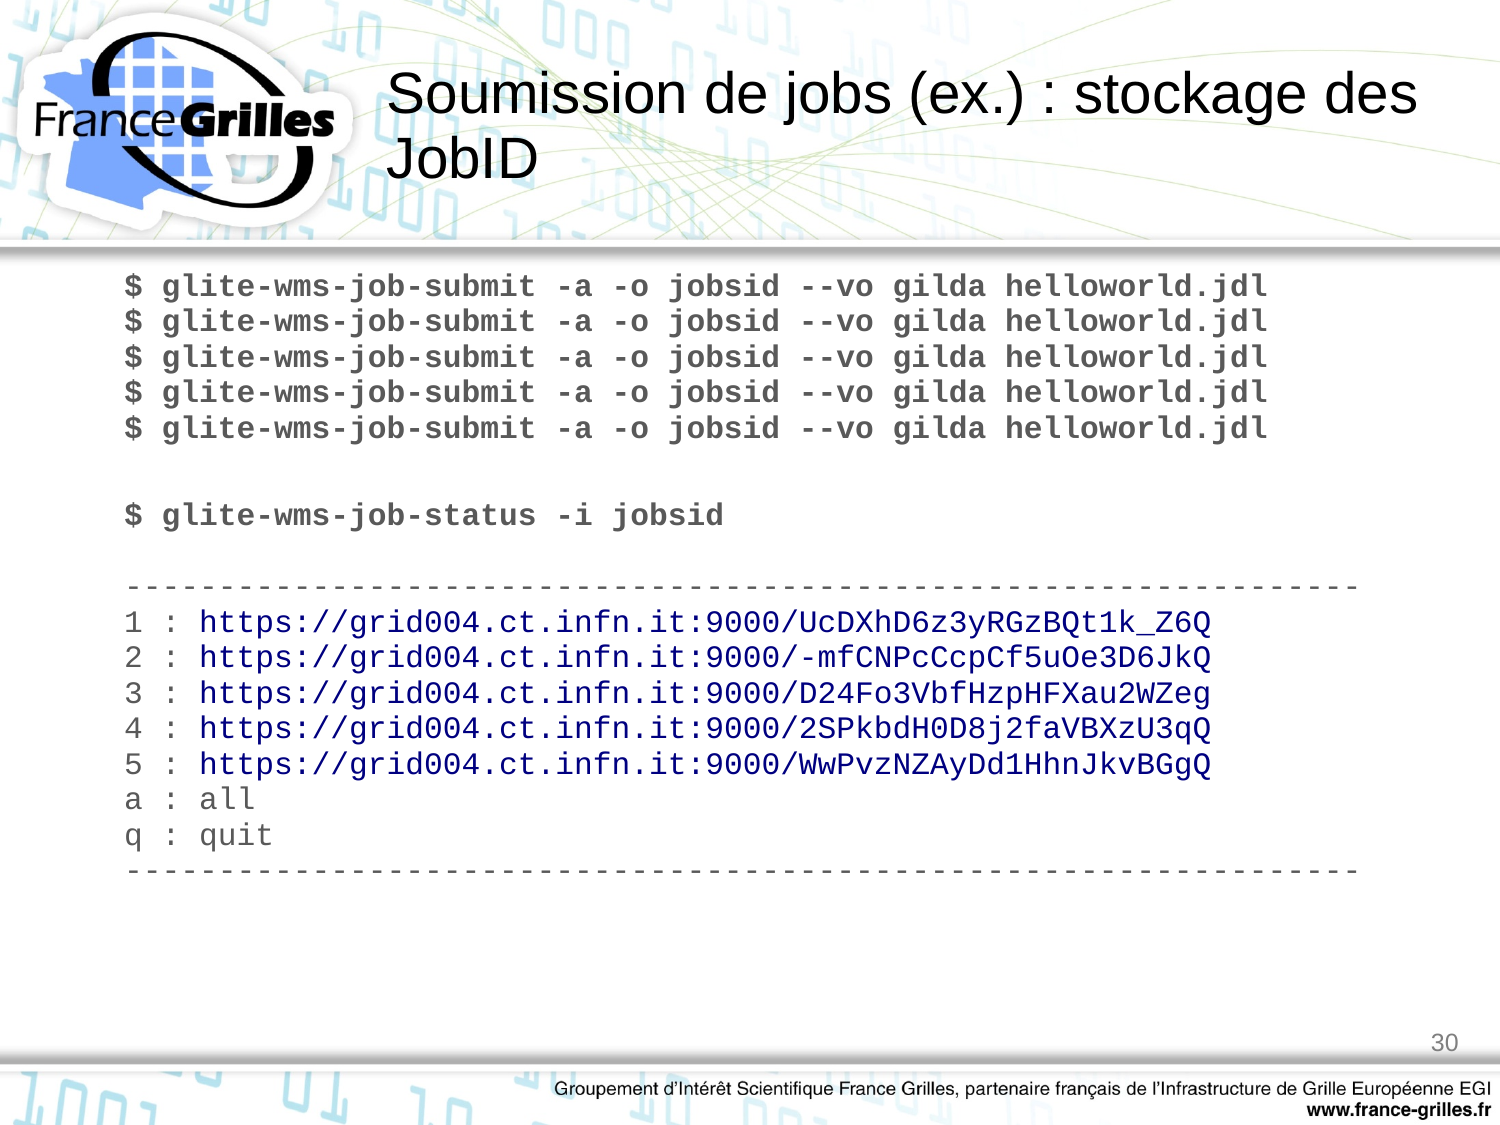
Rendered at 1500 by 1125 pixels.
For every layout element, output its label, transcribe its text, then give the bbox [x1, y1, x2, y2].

title Soumission de jobs (ex.) : stockage des JobID [372, 7, 1459, 244]
list $ glite-wms-job-submit -a -o jobsid --vo gilda helloworld.jdl $ glite-wms-job-submit -a -o jobsid --vo gilda helloworld.jdl $ glite-wms-job-submit -a -o jobsid --vo gilda helloworld.jdl $ glite-wms-job-submit -a -o jobsid --vo gilda helloworld.jdl $ glite-wms-job-submit -a -o jobsid --vo gilda helloworld.jdl $ glite-wms-job-status -i jobsid ------------------------------------------------------------------ 1 : https://grid004.ct.infn.it:9000/UcDXhD6z3yRGzBQt1k_Z6Q 2 : https://grid004.ct.infn.it:9000/-mfCNPcCcpCf5uOe3D6JkQ 3 : https://grid004.ct.infn.it:9000/D24Fo3VbfHzpHFXau2WZeg 4 : https://grid004.ct.infn.it:9000/2SPkbdH0D8j2faVBXzU3qQ 5 : https://grid004.ct.infn.it:9000/WwPvzNZAyDd1HhnJkvBGgQ a : all q : quit ------------------------------------------------------------------ [53, 262, 1459, 1024]
picture [0, 0, 1500, 1125]
